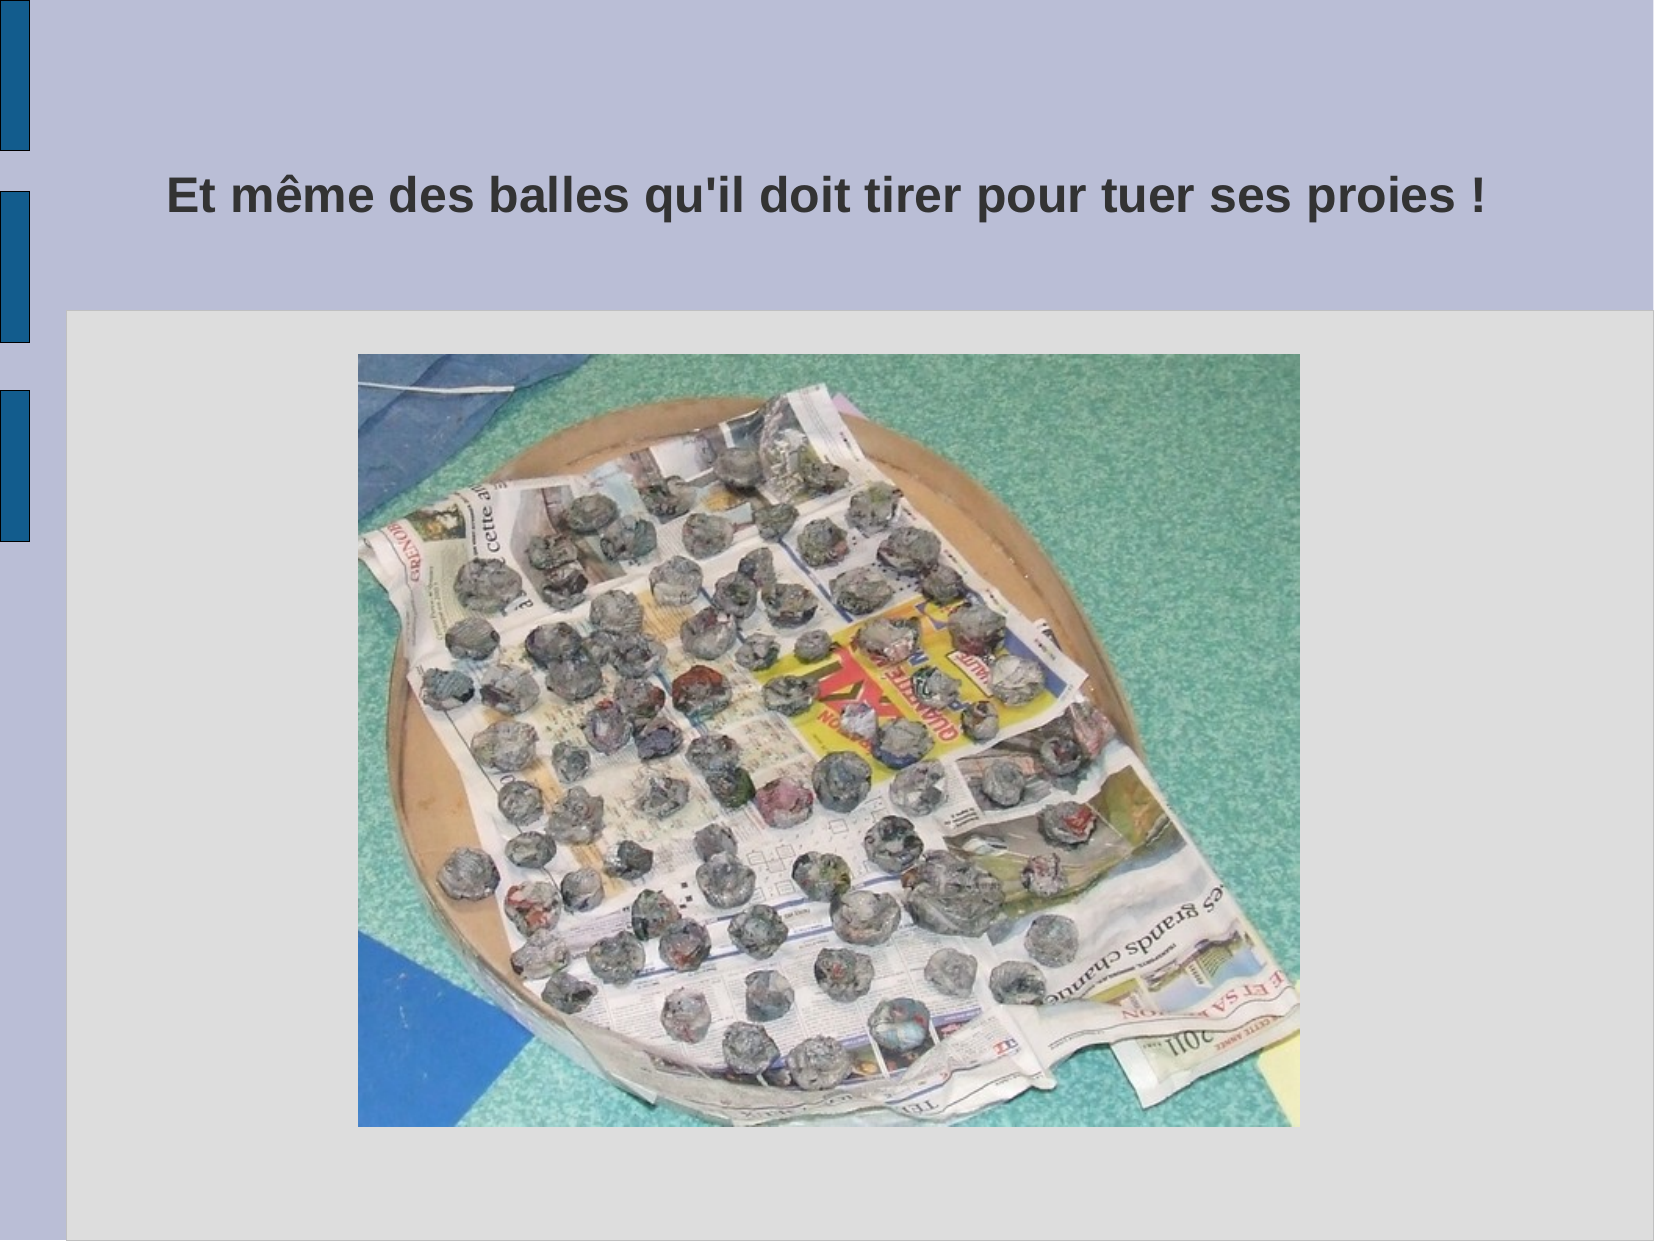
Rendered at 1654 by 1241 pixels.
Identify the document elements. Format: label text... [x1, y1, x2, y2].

title Et même des balles qu'il doit tirer pour tuer ses proies ! [121, 91, 1534, 299]
picture [358, 354, 1300, 1127]
